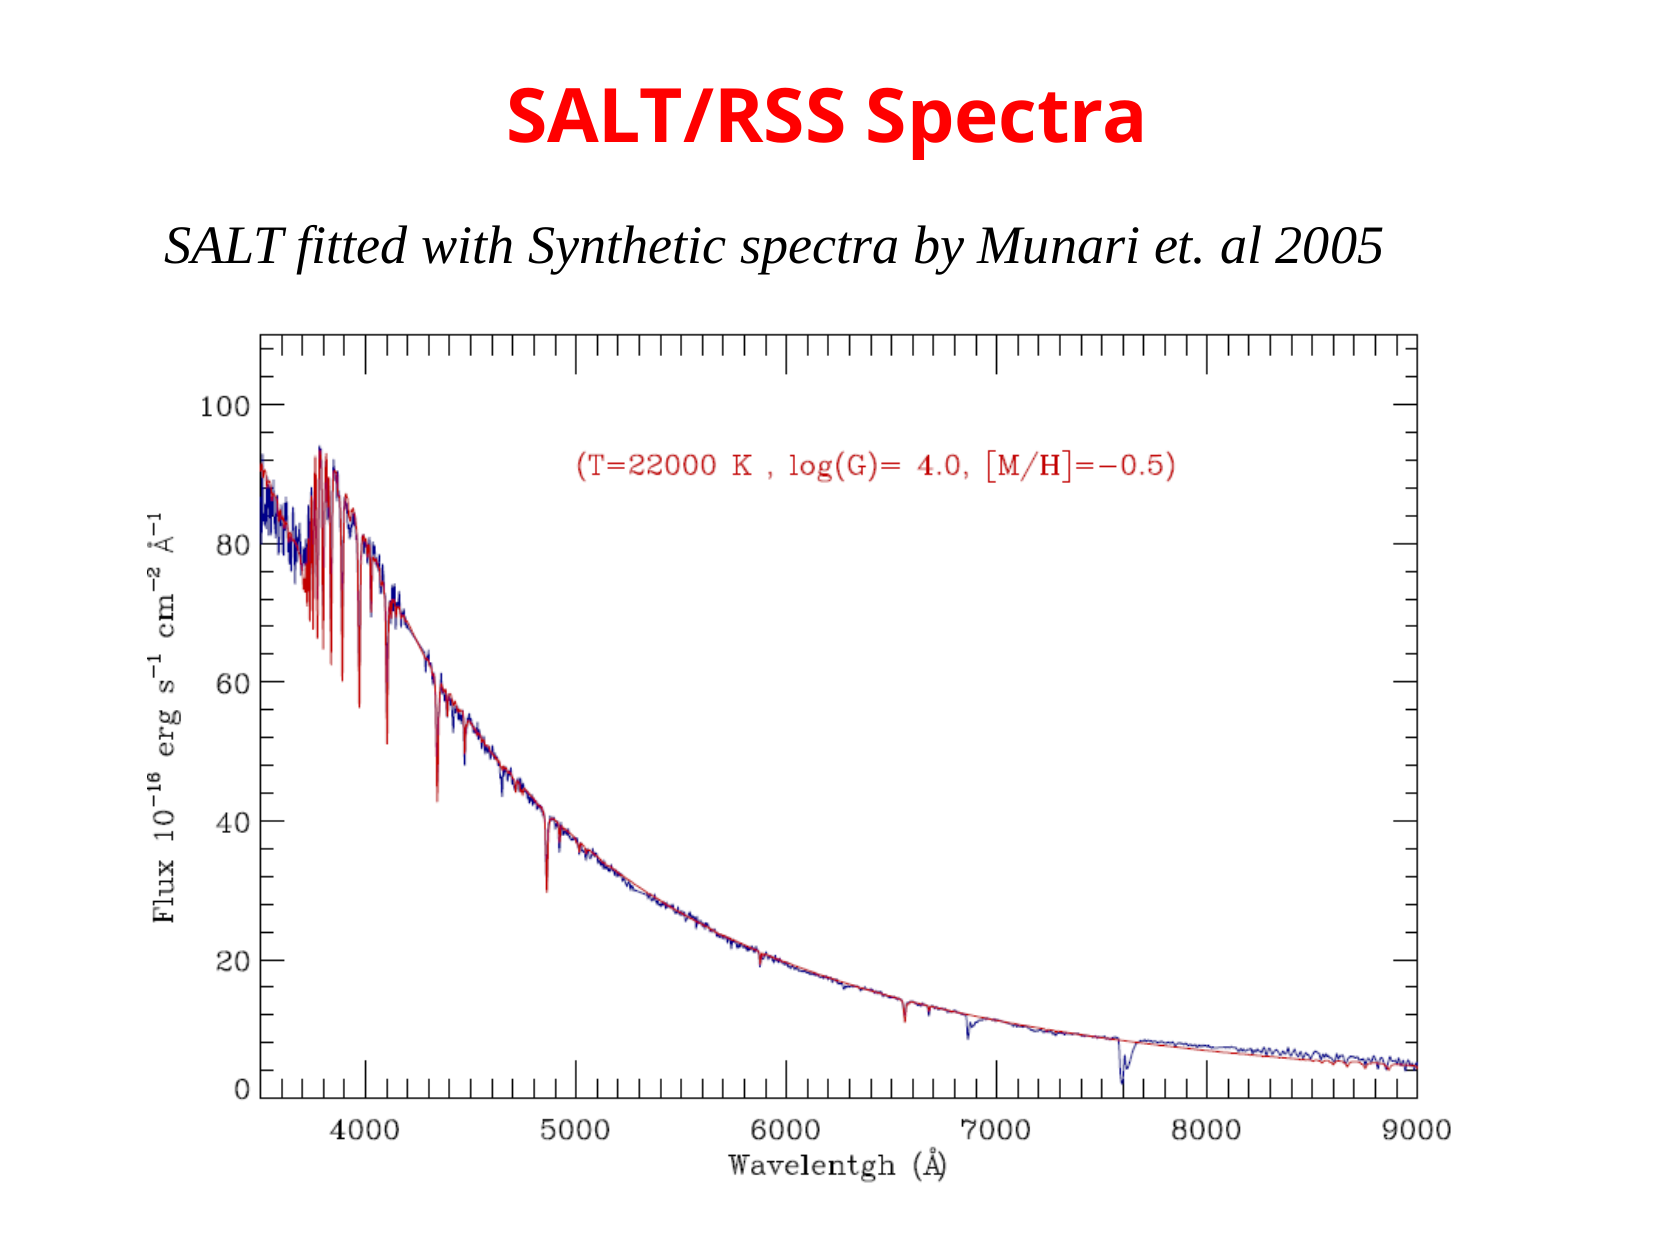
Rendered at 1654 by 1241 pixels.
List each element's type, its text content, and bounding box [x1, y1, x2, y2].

picture [147, 308, 1460, 1189]
text_box SALT/RSS Spectra [82, 32, 1571, 193]
text_box SALT fitted with Synthetic spectra by Munari et. al 2005 [149, 201, 1595, 283]
